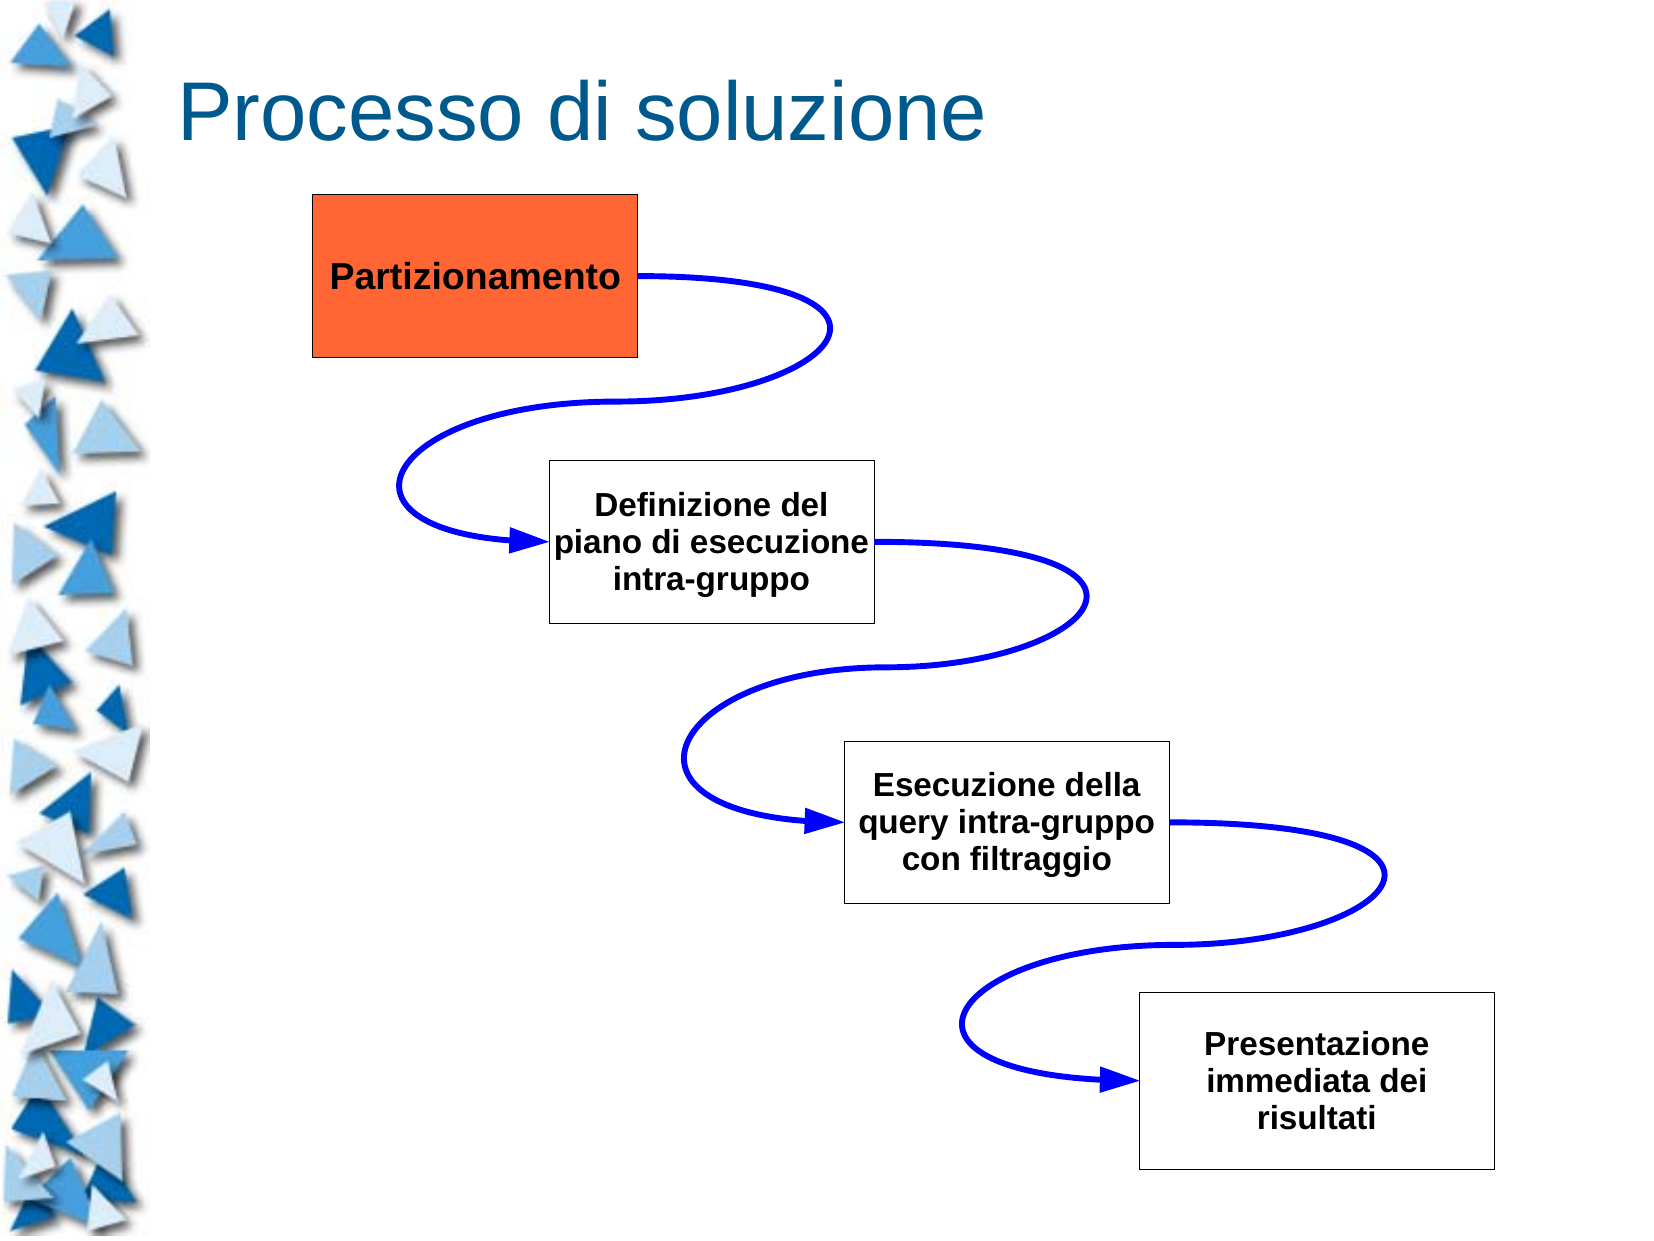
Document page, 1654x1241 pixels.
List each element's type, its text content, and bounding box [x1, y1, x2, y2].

text_box Esecuzione della query intra-gruppo con filtraggio [844, 741, 1170, 904]
title Processo di soluzione [177, 29, 1590, 193]
text_box Definizione del piano di esecuzione intra-gruppo [549, 460, 875, 624]
text_box Presentazione immediata dei risultati [1139, 992, 1495, 1170]
text_box Partizionamento [312, 194, 638, 358]
picture [0, 0, 150, 1236]
